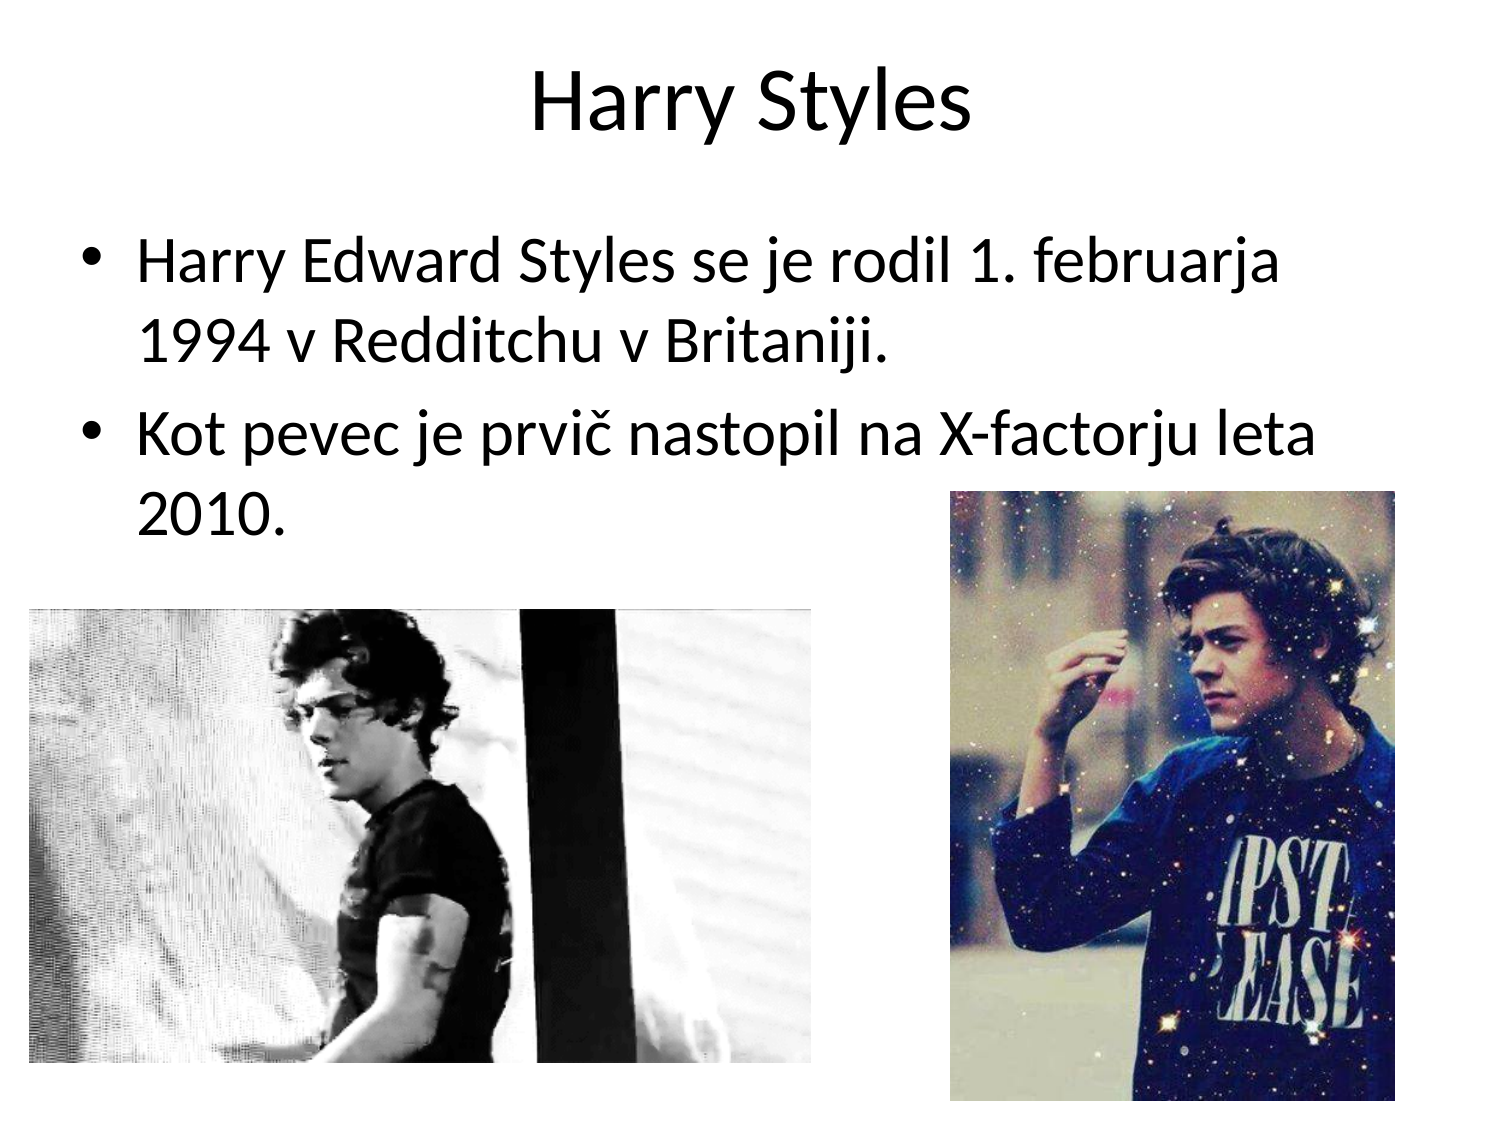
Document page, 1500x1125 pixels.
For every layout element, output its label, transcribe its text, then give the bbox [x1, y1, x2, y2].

title Harry Styles [76, 0, 1427, 188]
picture [950, 491, 1395, 1102]
picture [29, 609, 811, 1063]
list Harry Edward Styles se je rodil 1. februarja 1994 v Redditchu v Britaniji. Kot pevec je prvič nastopil na X-factorju leta 2010. [64, 208, 1415, 951]
